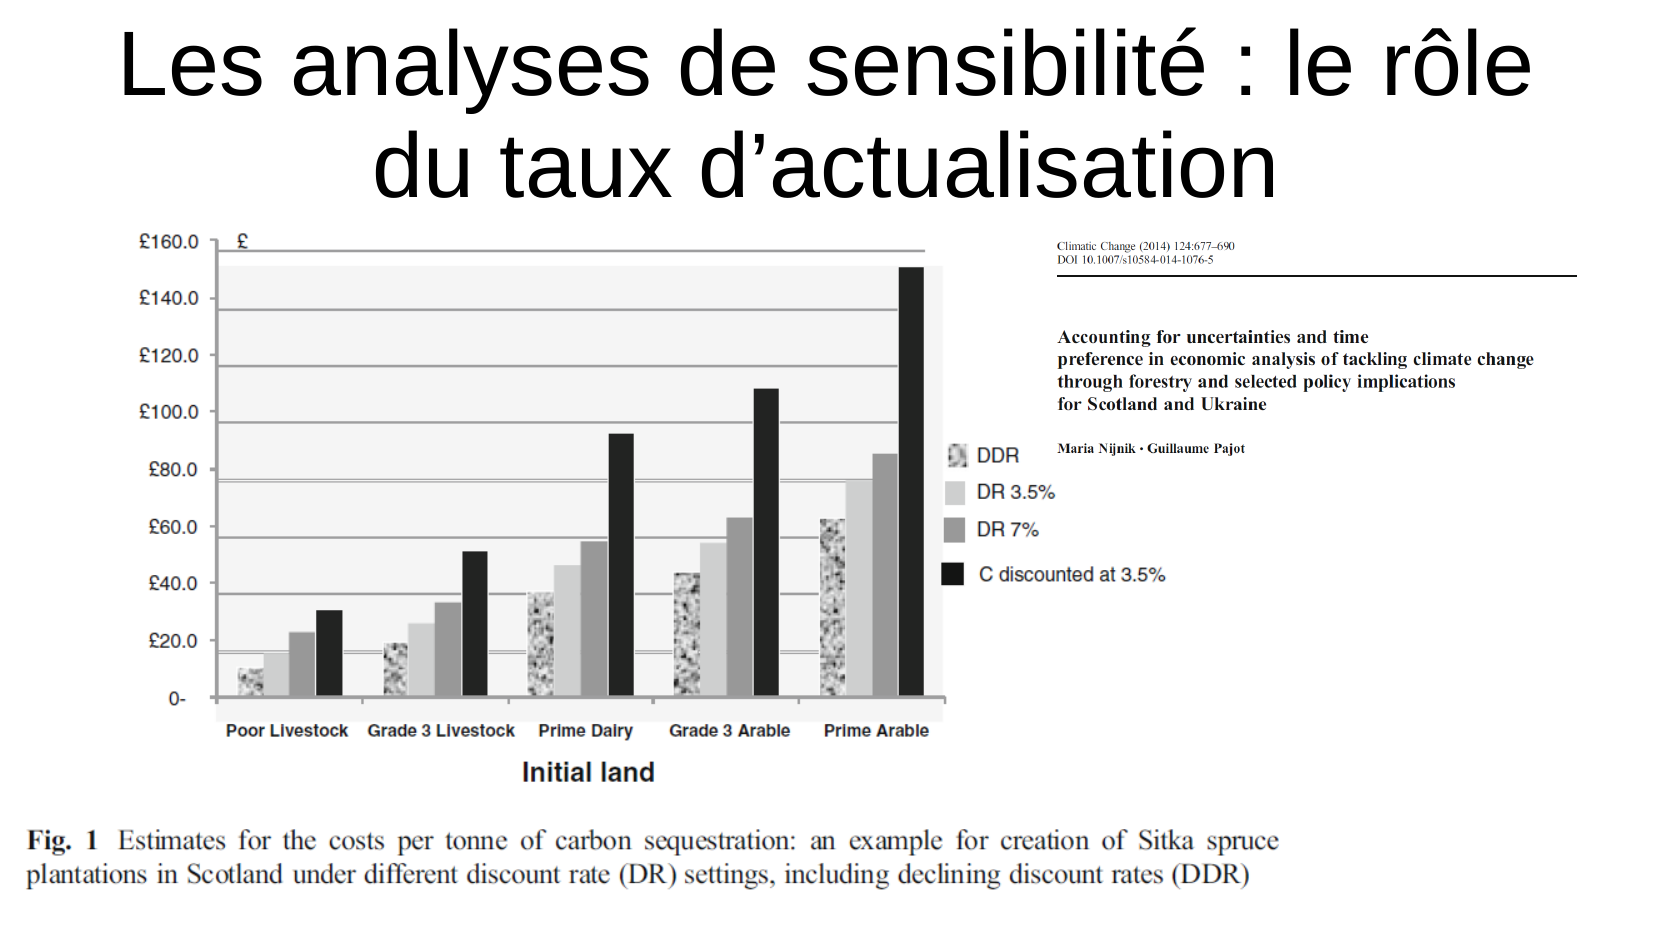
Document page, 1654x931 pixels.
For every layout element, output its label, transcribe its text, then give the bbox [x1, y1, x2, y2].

picture [0, 206, 1625, 922]
title Les analyses de sensibilité : le rôle du taux d’actualisation [82, 12, 1571, 218]
